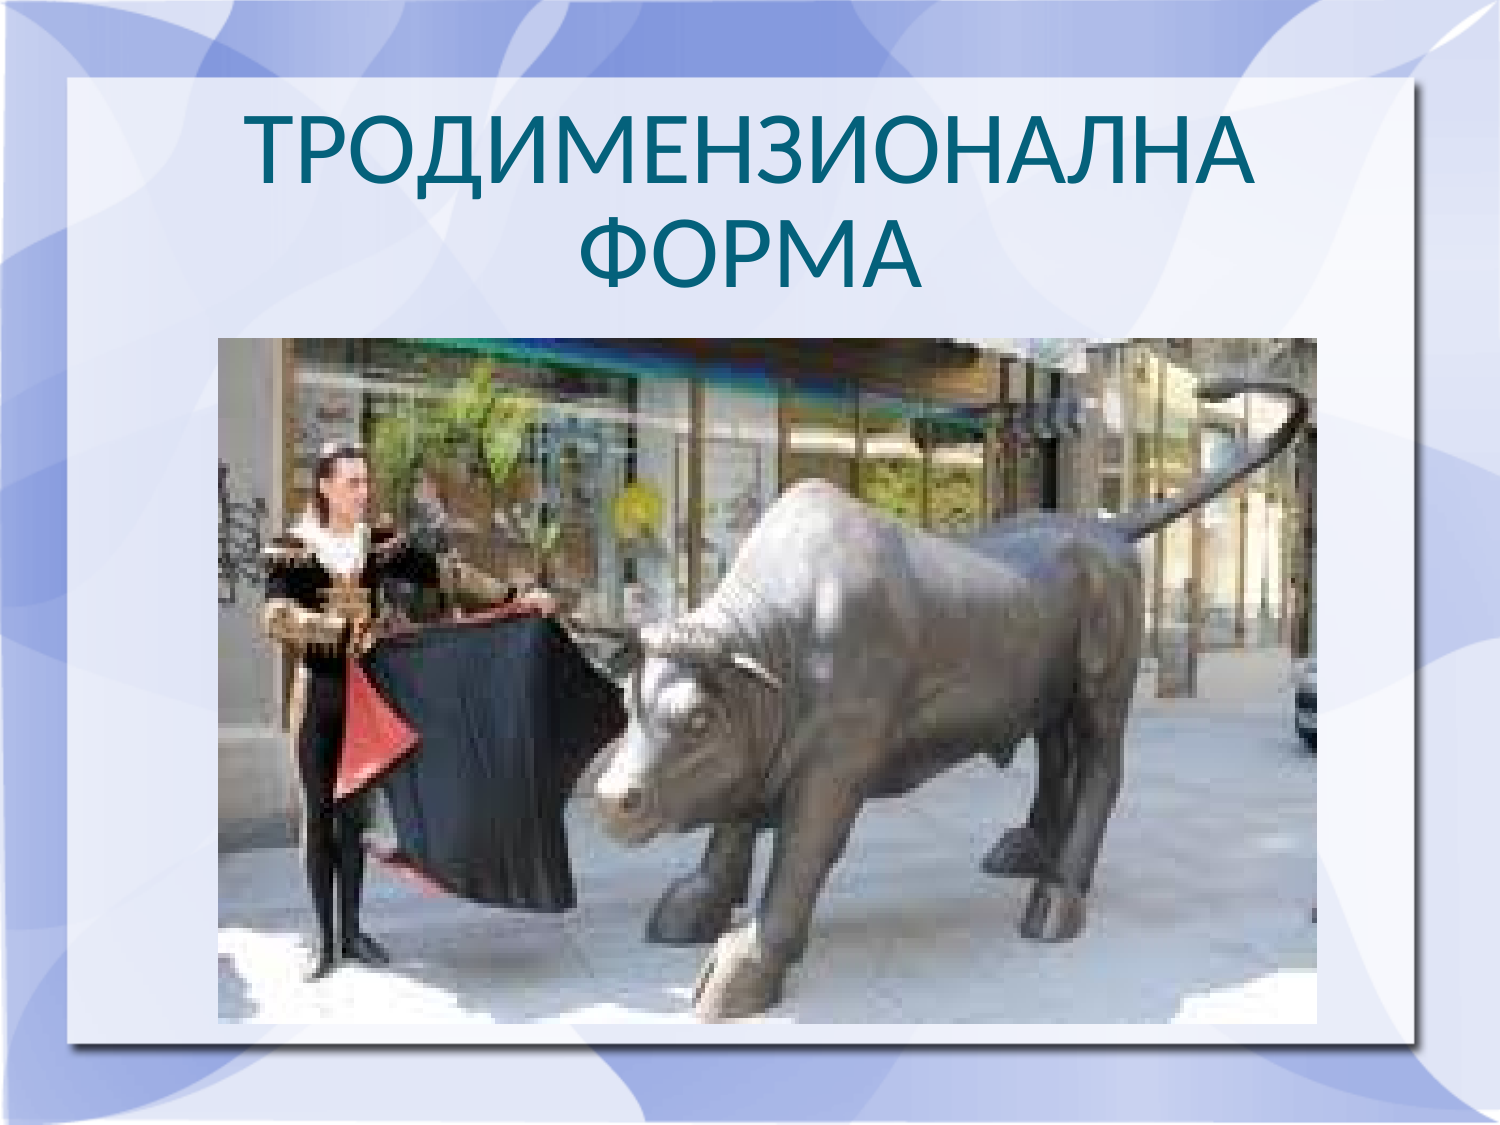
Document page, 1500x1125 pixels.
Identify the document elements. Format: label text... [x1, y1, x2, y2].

picture [0, 0, 1500, 1125]
title ТРОДИМЕНЗИОНАЛНА ФОРМА [75, 115, 1425, 303]
